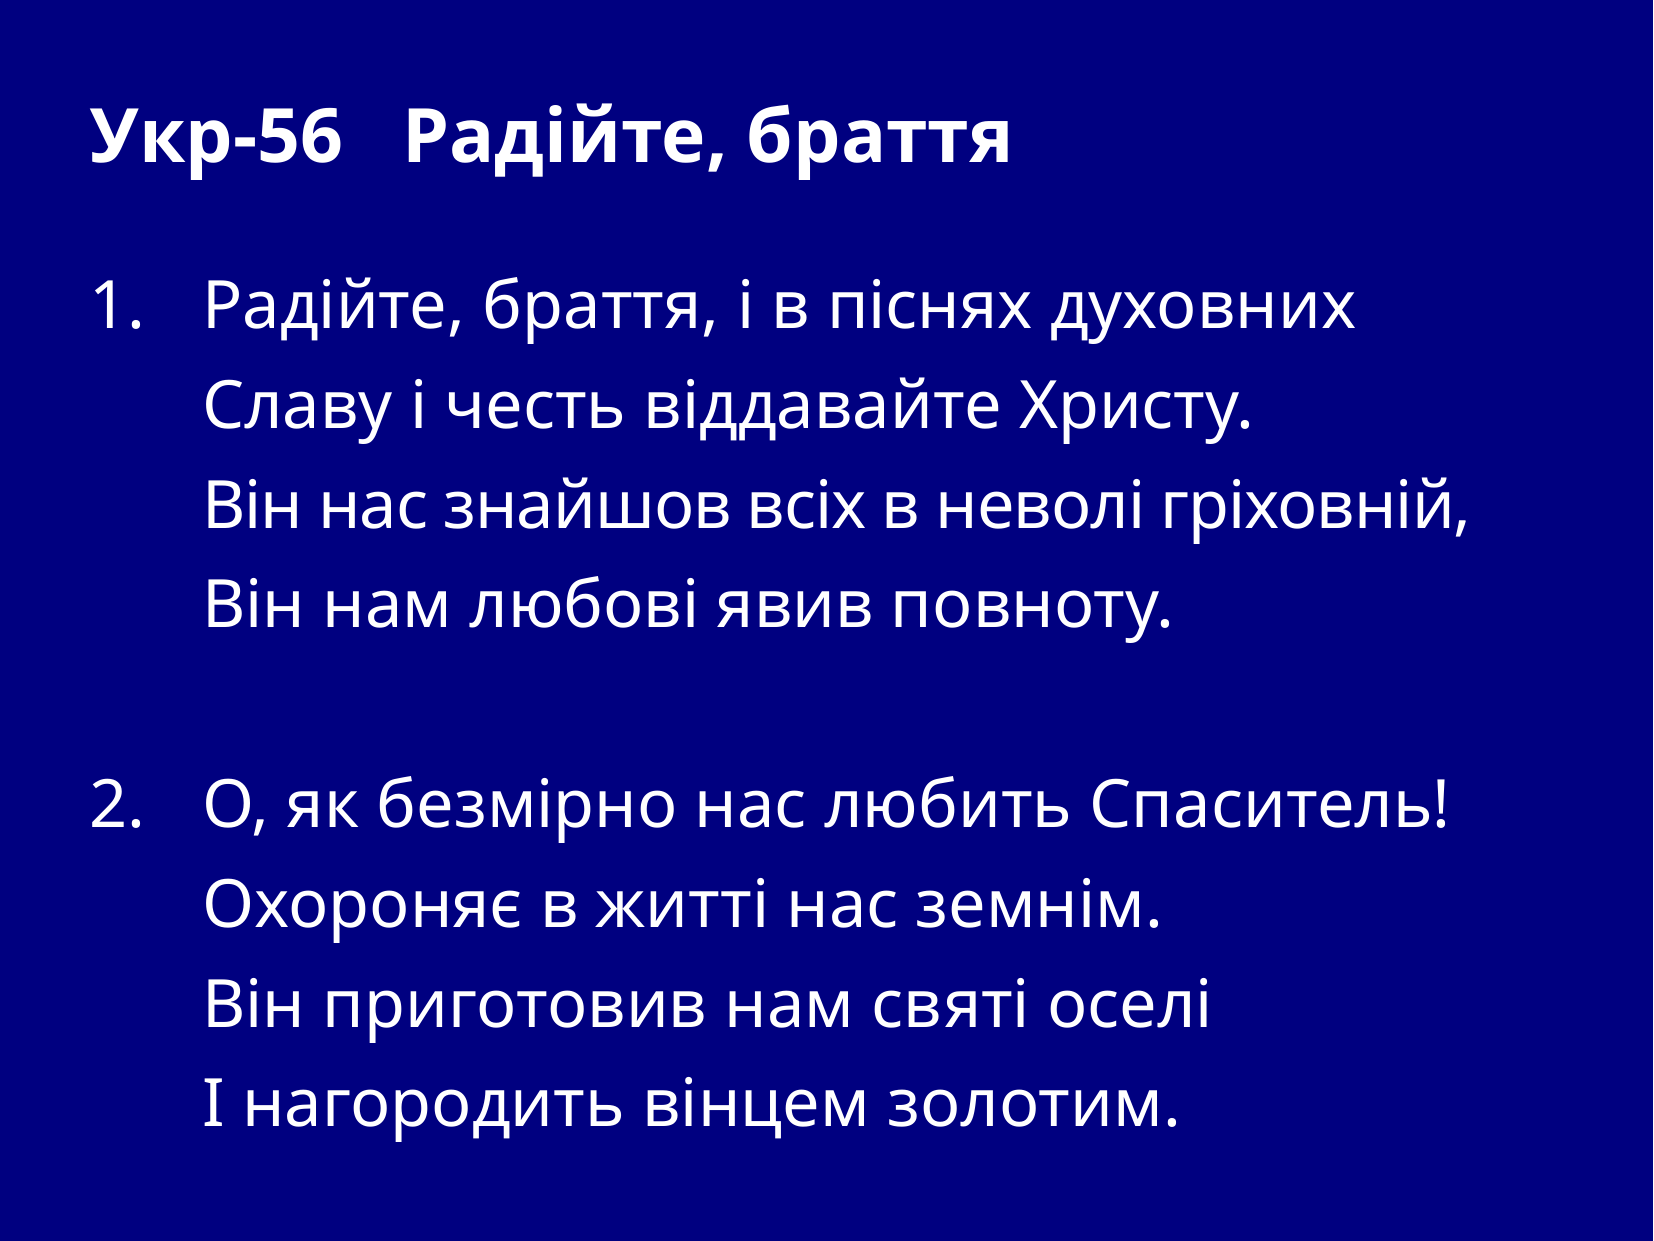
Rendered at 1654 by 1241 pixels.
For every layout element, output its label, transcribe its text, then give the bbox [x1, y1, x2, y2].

text_box Укр-56 Радійте, браття [75, 75, 1576, 188]
text_box 1. Радійте, браття, і в піснях духовних Славу і честь віддавайте Христу. Він нас знайшов всіх в неволі гріховній, Він нам любові явив повноту. 2. О, як безмірно нас любить Спаситель! Охороняє в житті нас земнім. Він приготовив нам святі оселі І нагородить вінцем золотим. [75, 150, 1651, 1163]
